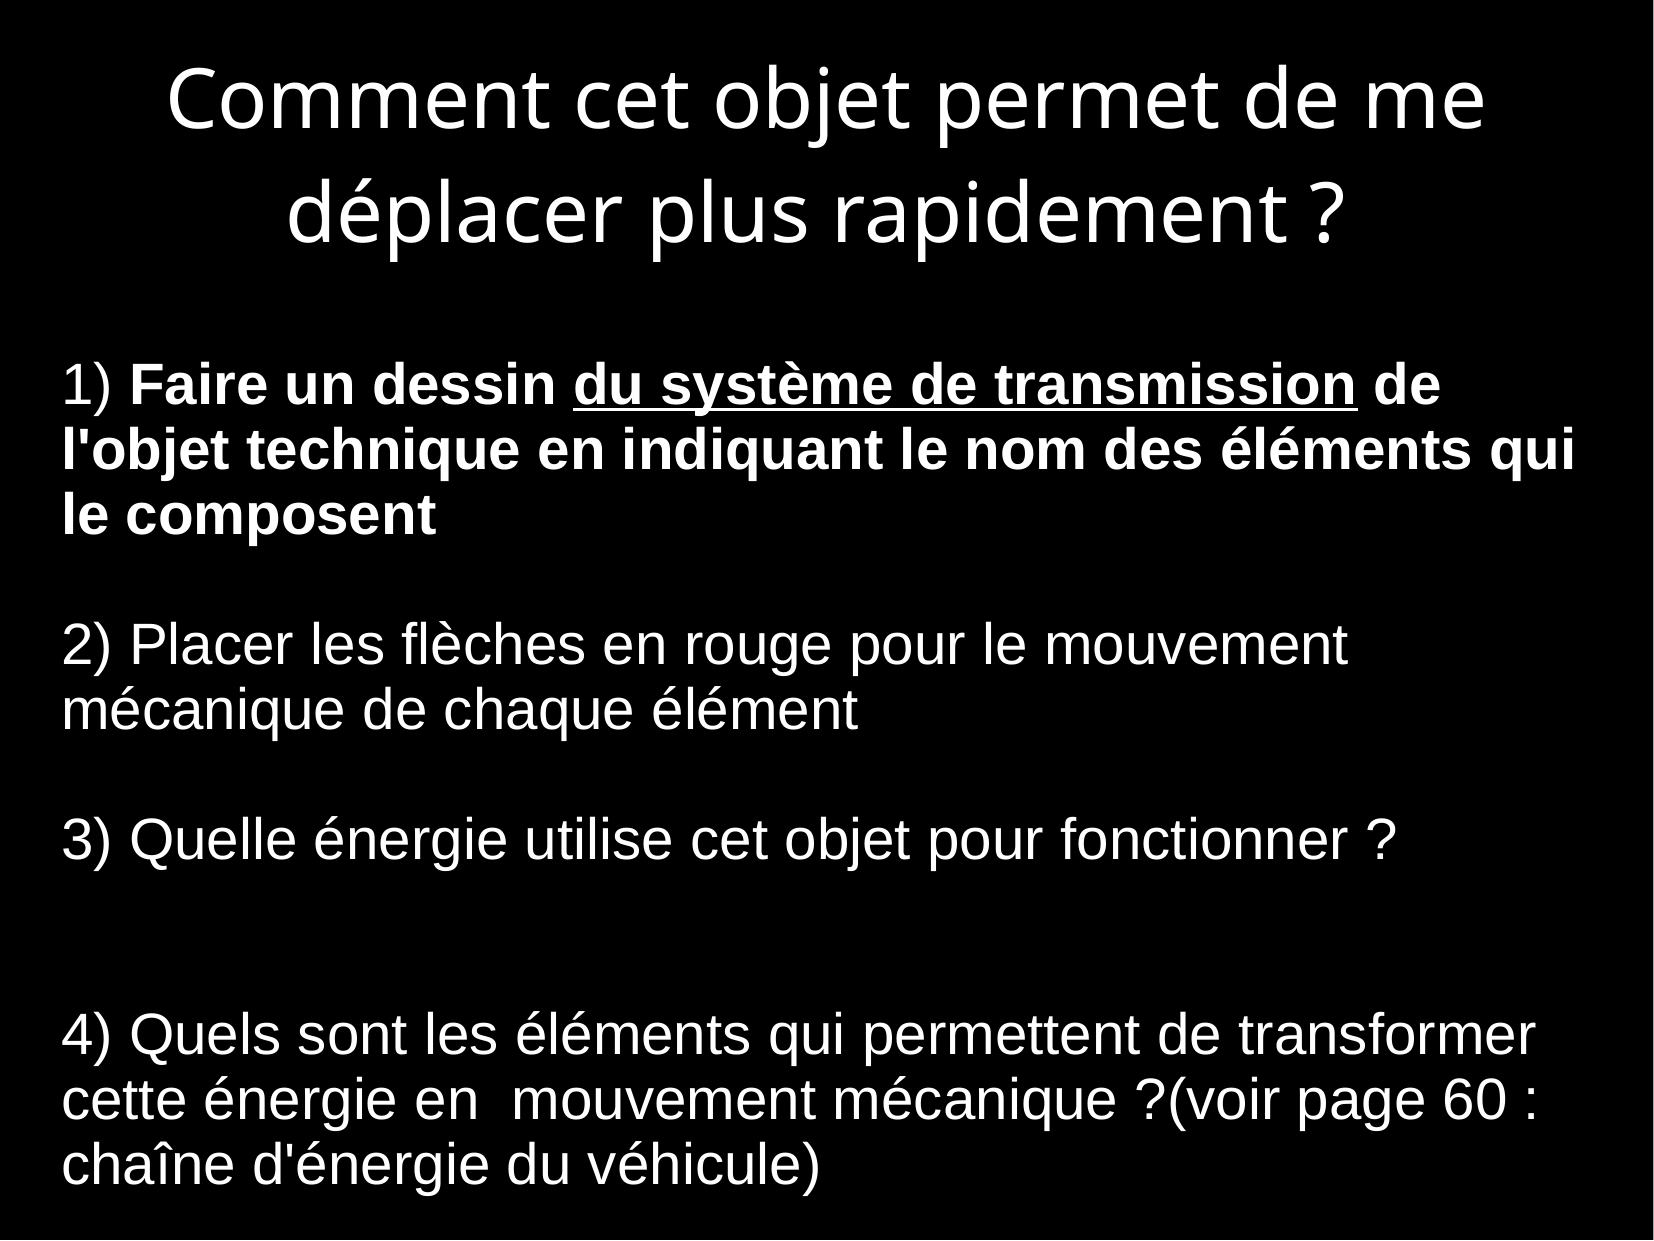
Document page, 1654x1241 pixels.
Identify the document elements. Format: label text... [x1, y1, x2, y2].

title Comment cet objet permet de me déplacer plus rapidement ? [82, 35, 1571, 271]
text_box 1) Faire un dessin du système de transmission de l'objet technique en indiquant le nom des éléments qui le composent 2) Placer les flèches en rouge pour le mouvement mécanique de chaque élément 3) Quelle énergie utilise cet objet pour fonctionner ? 4) Quels sont les éléments qui permettent de transformer cette énergie en mouvement mécanique ?(voir page 60 : chaîne d'énergie du véhicule) [46, 344, 1601, 1241]
